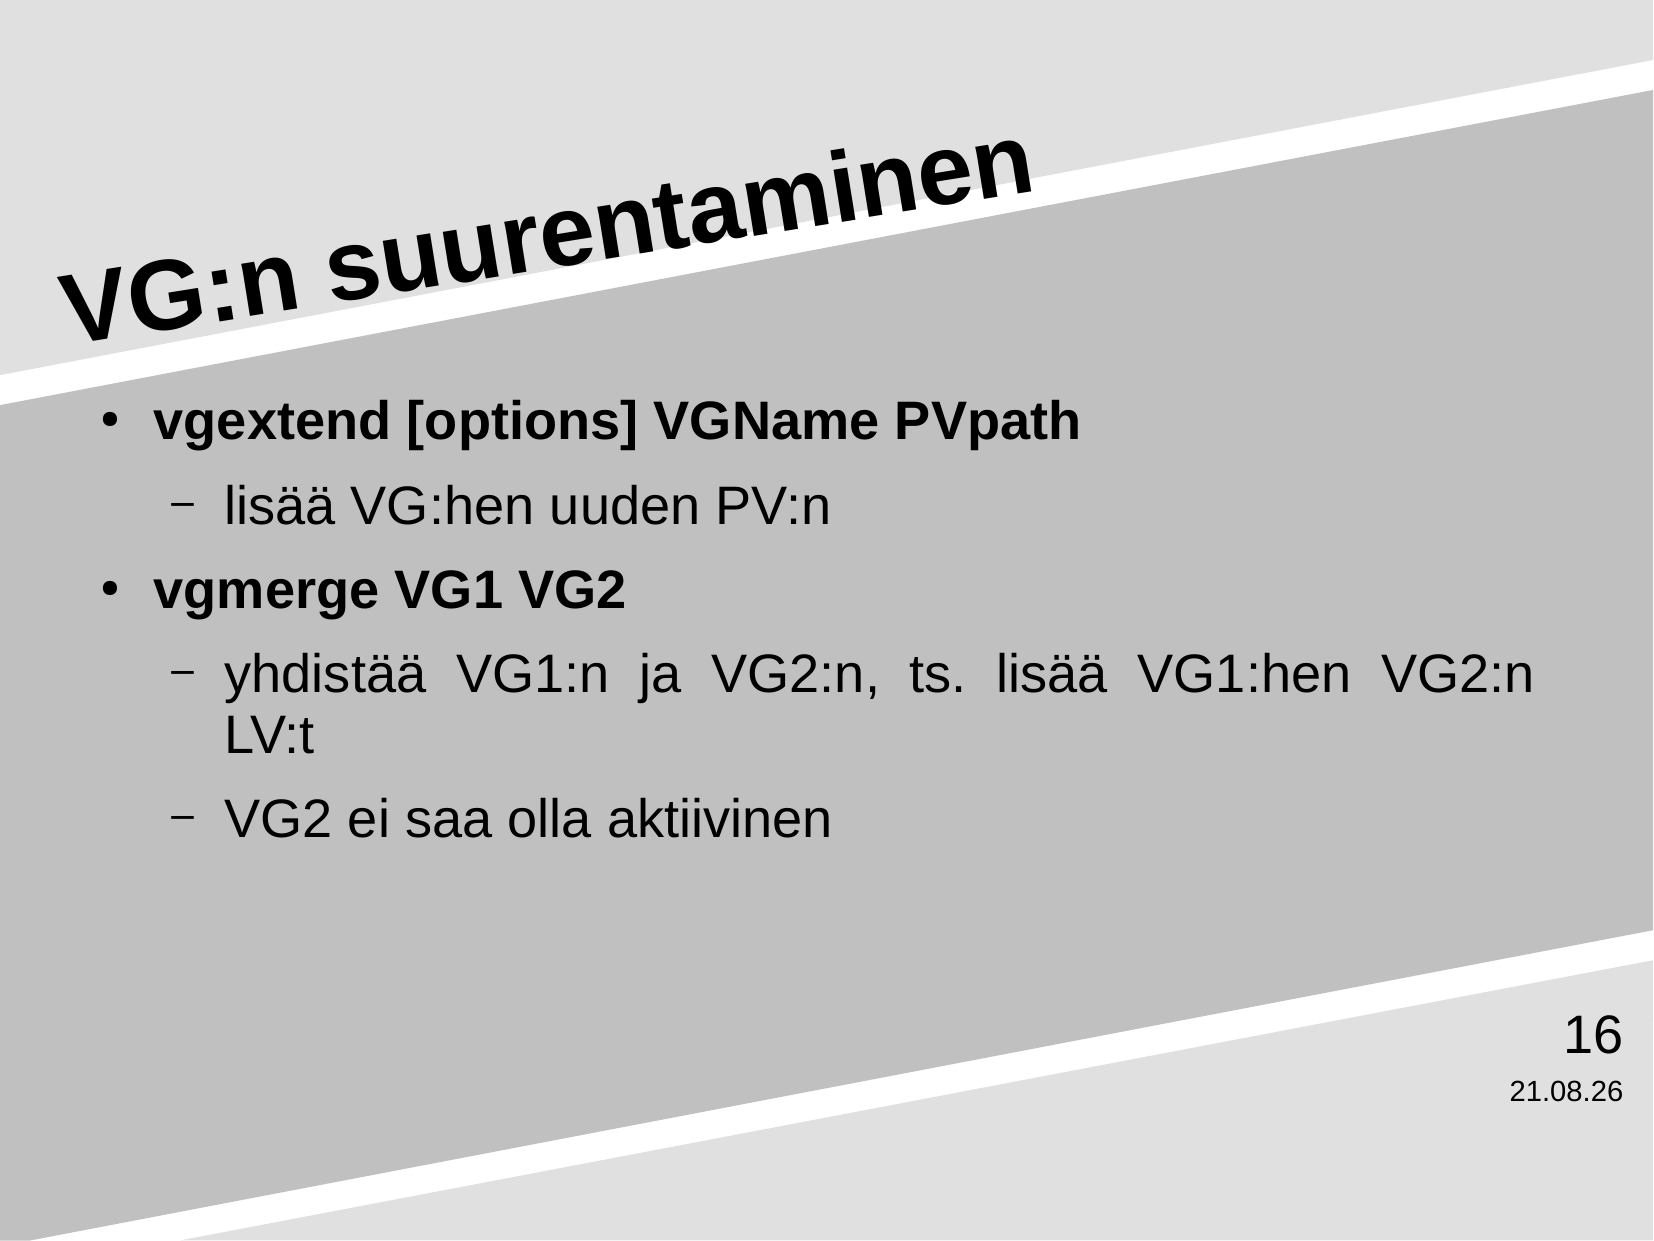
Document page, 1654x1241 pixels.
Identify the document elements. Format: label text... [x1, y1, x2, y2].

list vgextend [options] VGName PVpath lisää VG:hen uuden PV:n vgmerge VG1 VG2 yhdistää VG1:n ja VG2:n, ts. lisää VG1:hen VG2:n LV:t VG2 ei saa olla aktiivinen [82, 390, 1538, 1111]
title VG:n suurentaminen [45, 0, 1567, 421]
